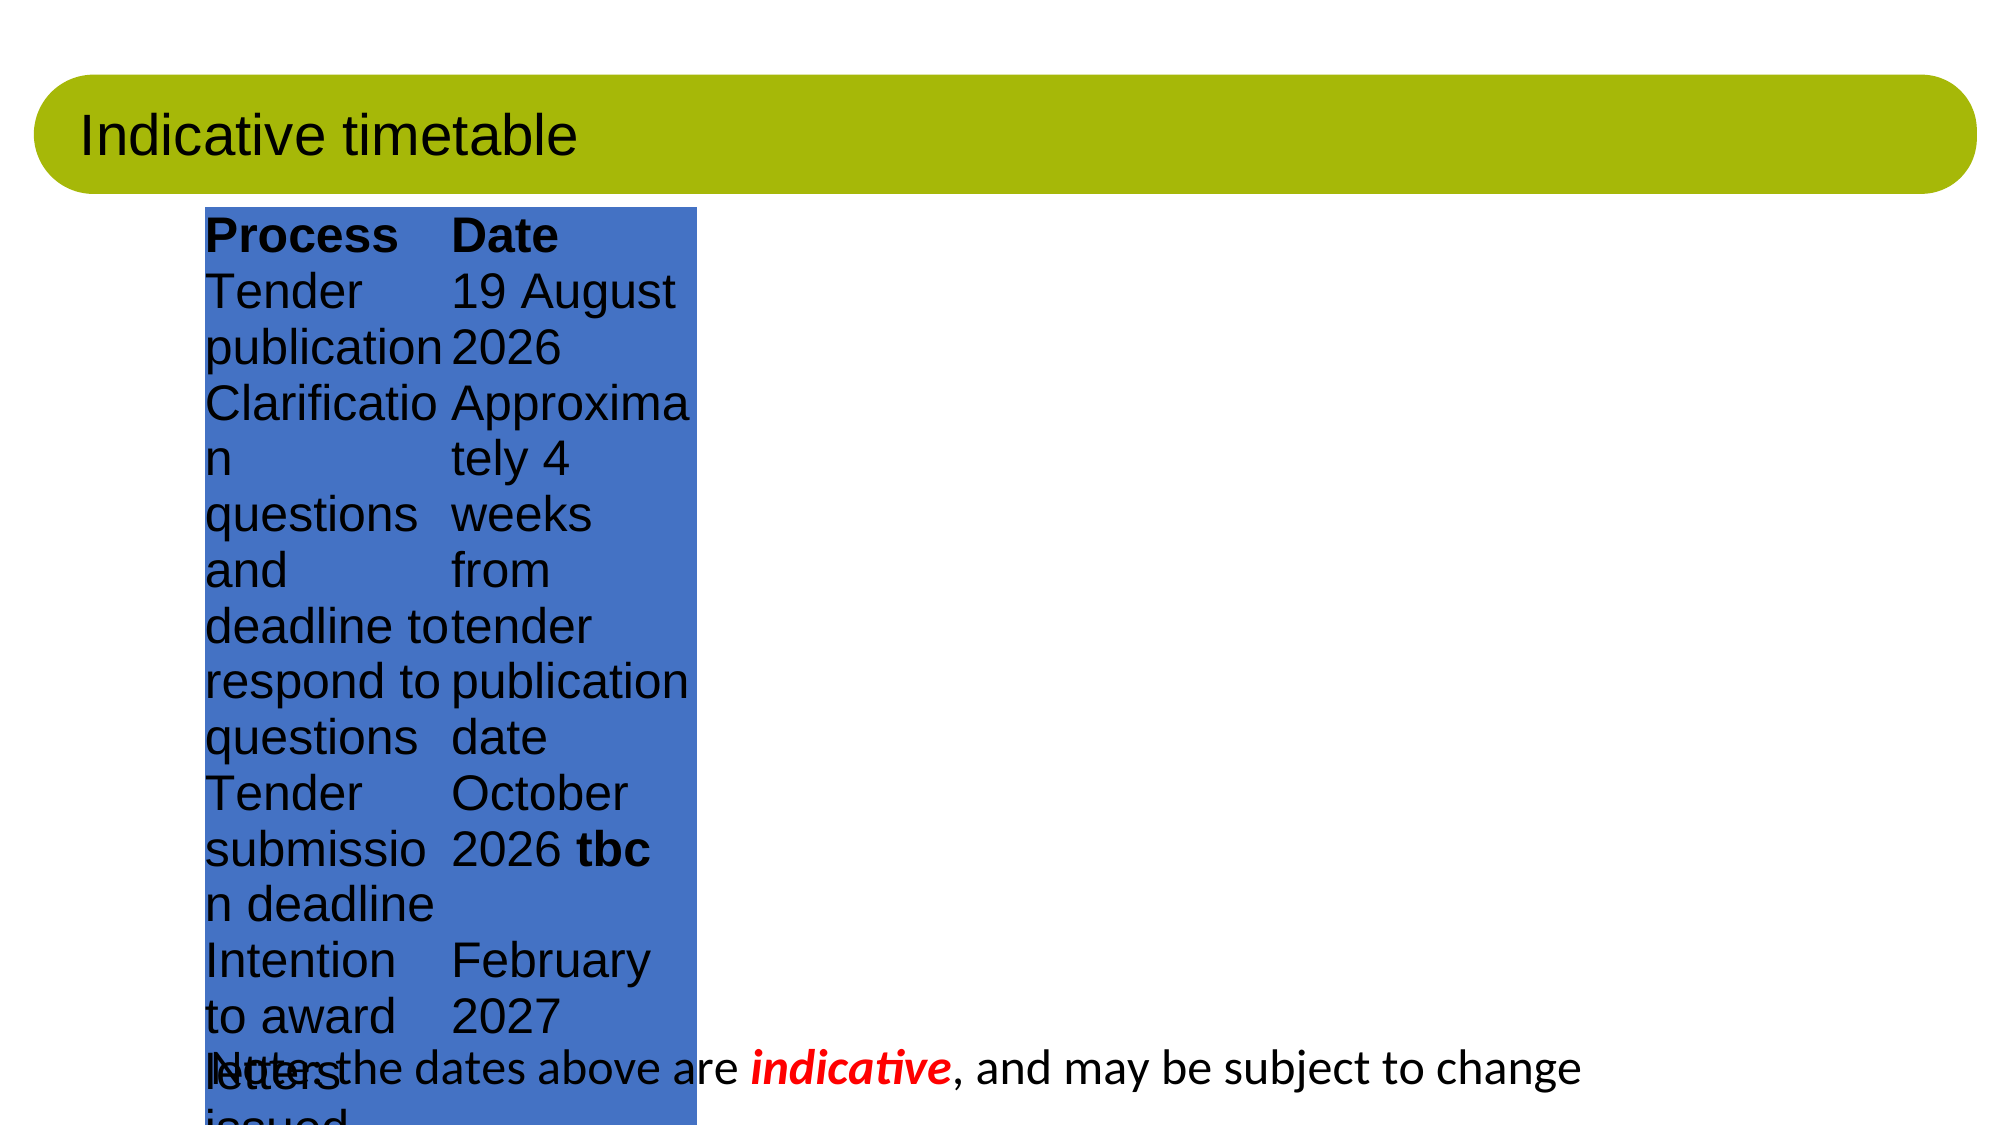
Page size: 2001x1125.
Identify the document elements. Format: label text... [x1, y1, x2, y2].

table_header Date [451, 207, 697, 263]
table_cell 19 August 2026 [451, 263, 697, 375]
table_cell October 2026 tbc [451, 765, 697, 932]
table_cell Clarification questions and deadline to respond to questions [205, 375, 451, 765]
title Indicative timetable [79, 97, 1652, 185]
table_cell Approximately 4 weeks from tender publication date [451, 375, 697, 765]
table_cell Intention to award letters issued [205, 932, 451, 1014]
table_cell Tender publication [205, 263, 451, 375]
table_cell February 2027 [451, 932, 697, 1014]
table_header Process [205, 207, 451, 263]
text_box Note: the dates above are indicative, and may be subject to change [190, 1014, 1774, 1125]
table_cell Tender submission deadline [205, 765, 451, 932]
